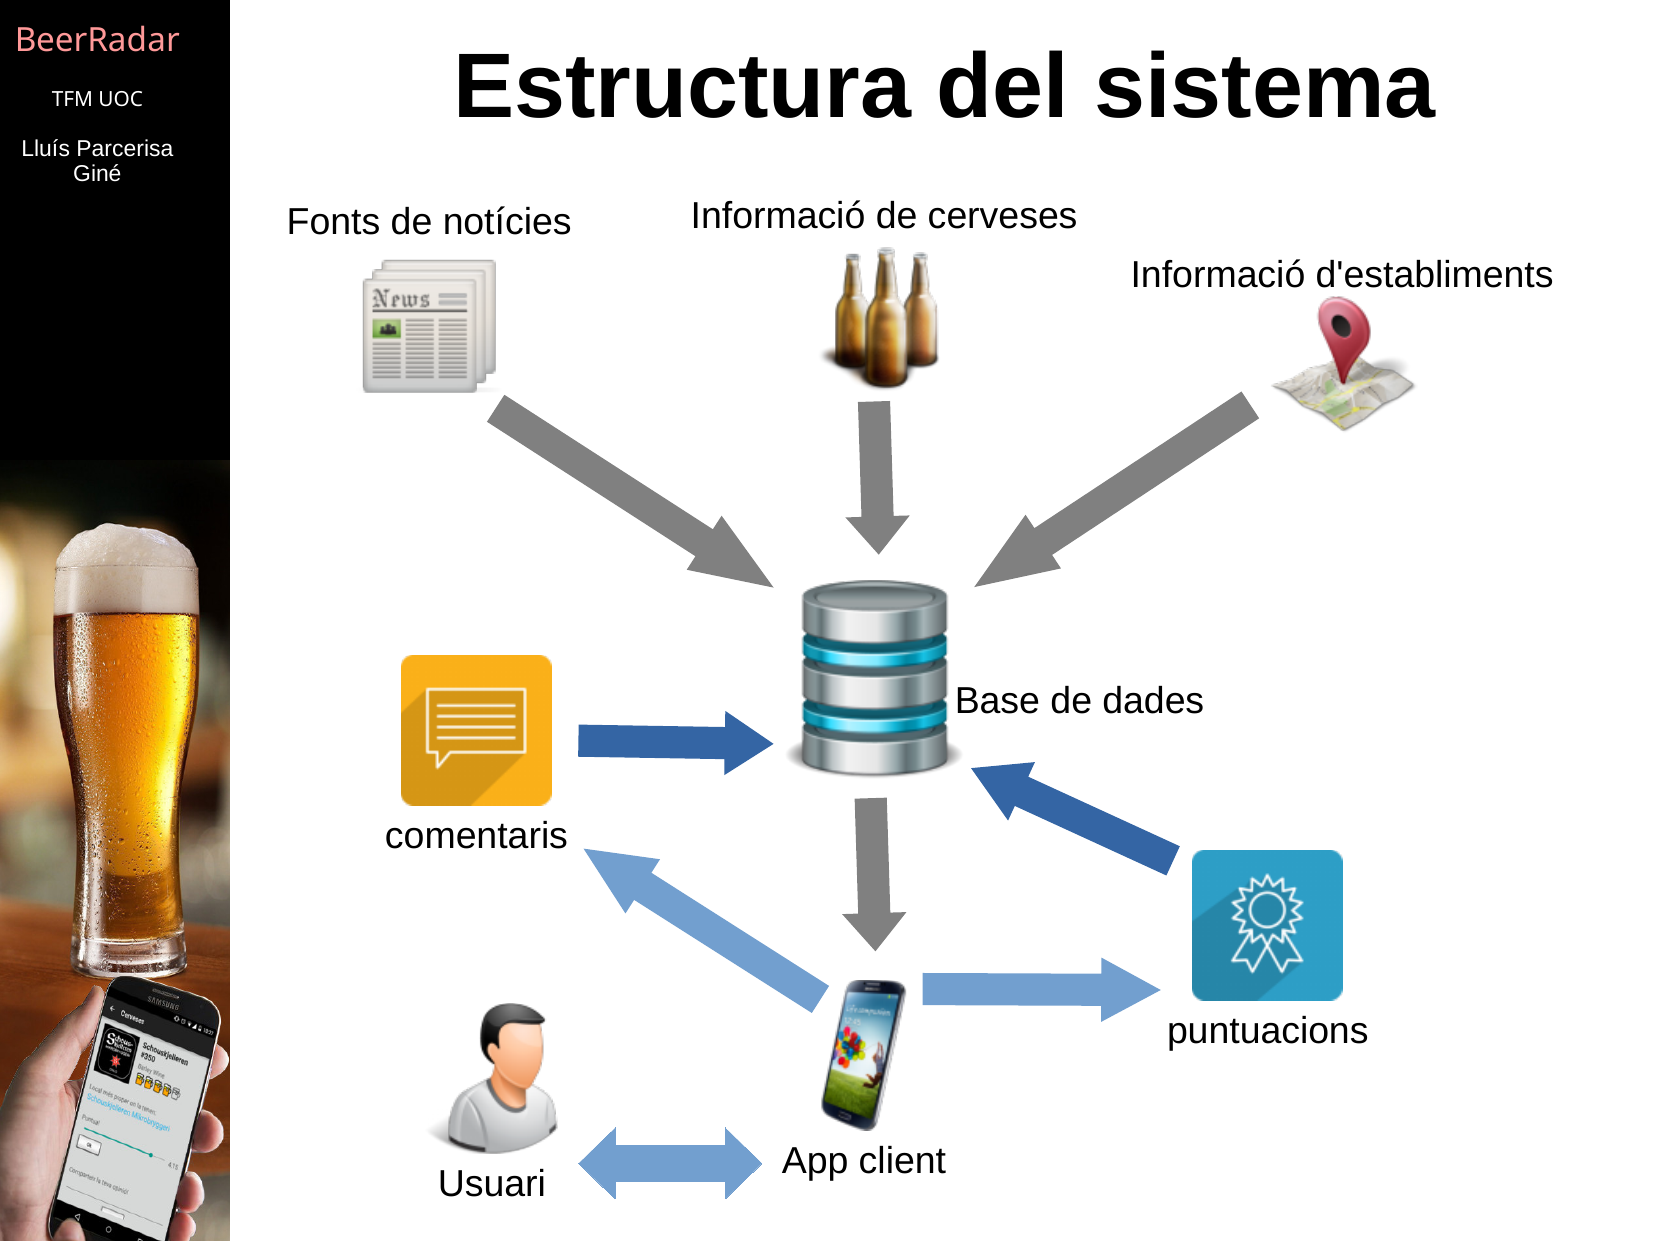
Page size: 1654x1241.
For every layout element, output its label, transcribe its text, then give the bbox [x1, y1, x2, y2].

text_box [578, 1127, 762, 1199]
picture [1267, 283, 1418, 434]
text_box [842, 797, 907, 952]
text_box [922, 957, 1161, 1022]
text_box [845, 400, 910, 555]
picture [809, 245, 959, 396]
picture [774, 579, 975, 780]
text_box [578, 710, 774, 776]
picture [354, 251, 505, 402]
picture [789, 980, 939, 1131]
picture [0, 460, 230, 1241]
text_box [974, 391, 1260, 588]
title Estructura del sistema [277, 17, 1613, 154]
picture [416, 1003, 567, 1154]
text_box [971, 762, 1180, 876]
picture [1192, 850, 1343, 1001]
text_box [583, 848, 820, 999]
picture [401, 655, 552, 806]
text_box [486, 394, 774, 588]
